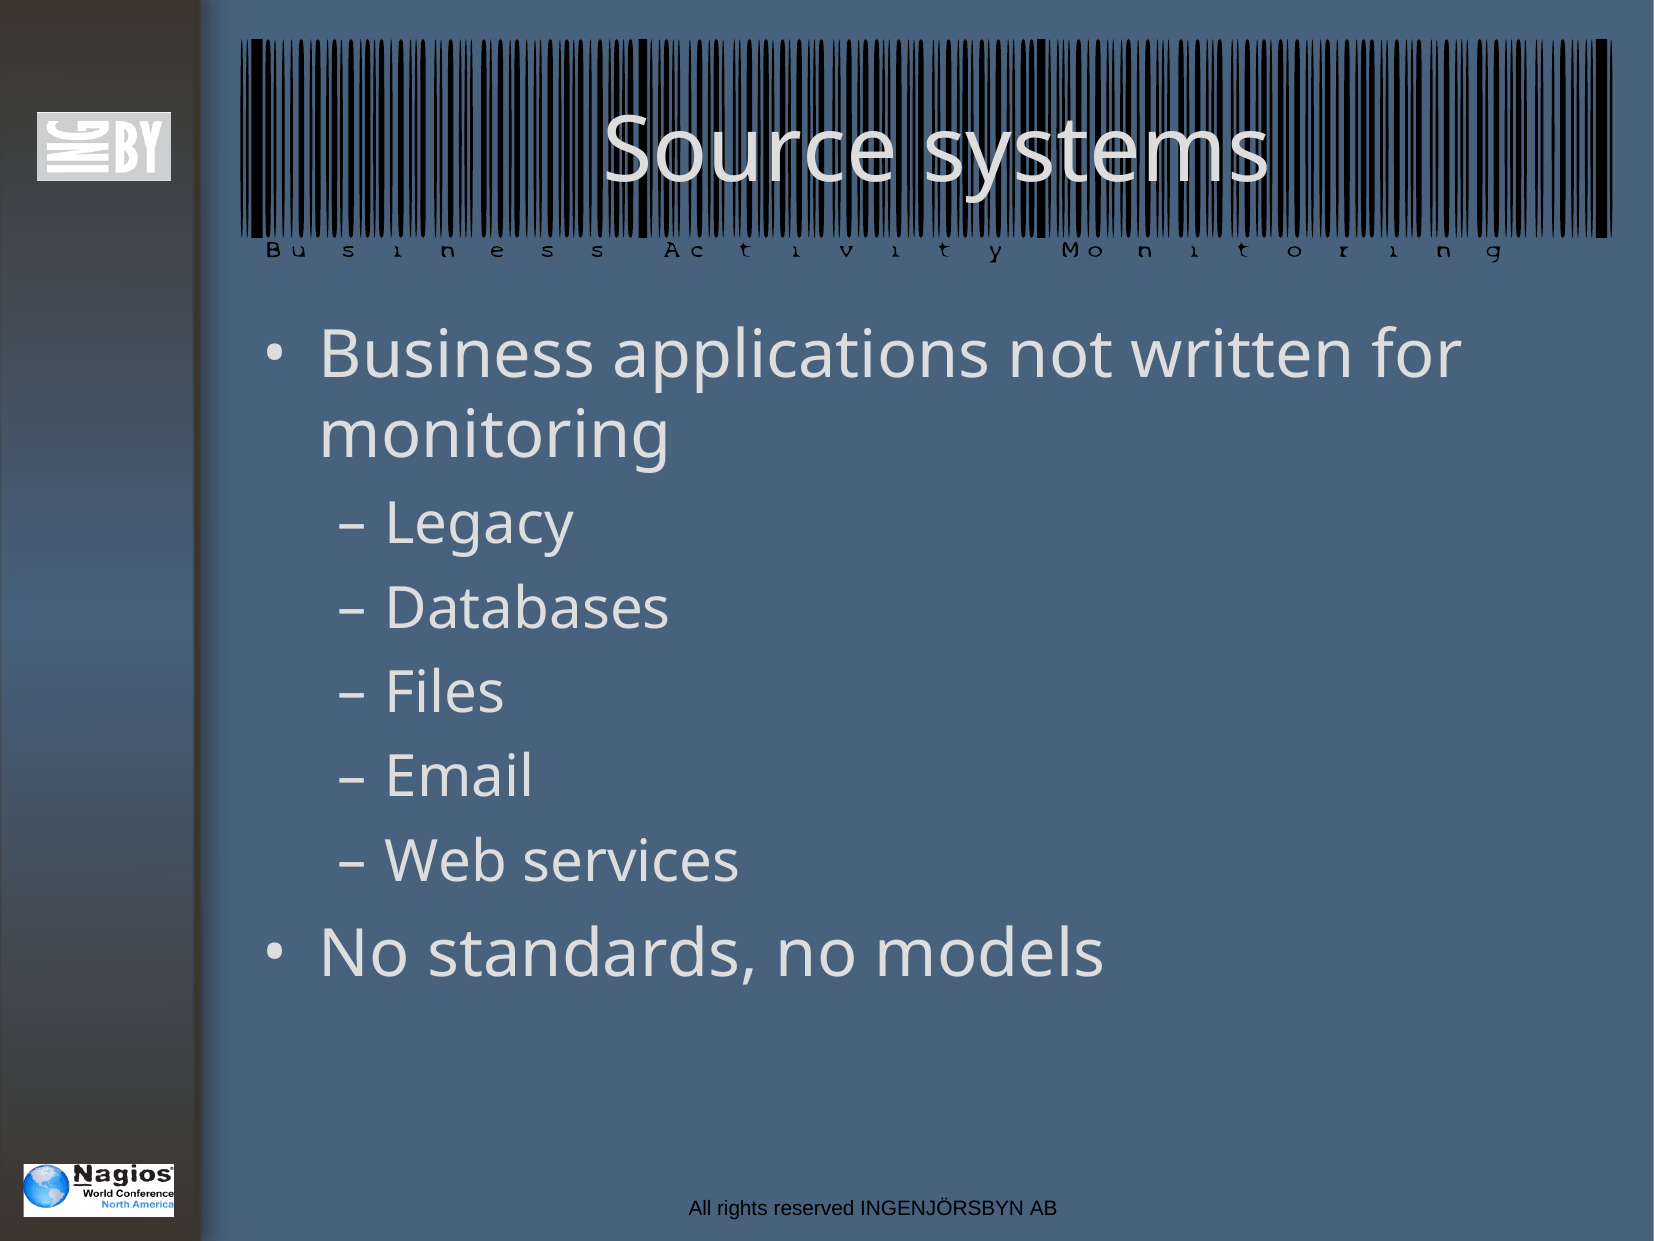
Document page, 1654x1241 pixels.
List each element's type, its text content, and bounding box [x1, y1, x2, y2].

picture [0, 0, 1654, 1241]
title Source systems [261, 7, 1613, 283]
list Business applications not written for monitoring Legacy Databases Files Email Web services No standards, no models [247, 303, 1613, 1103]
